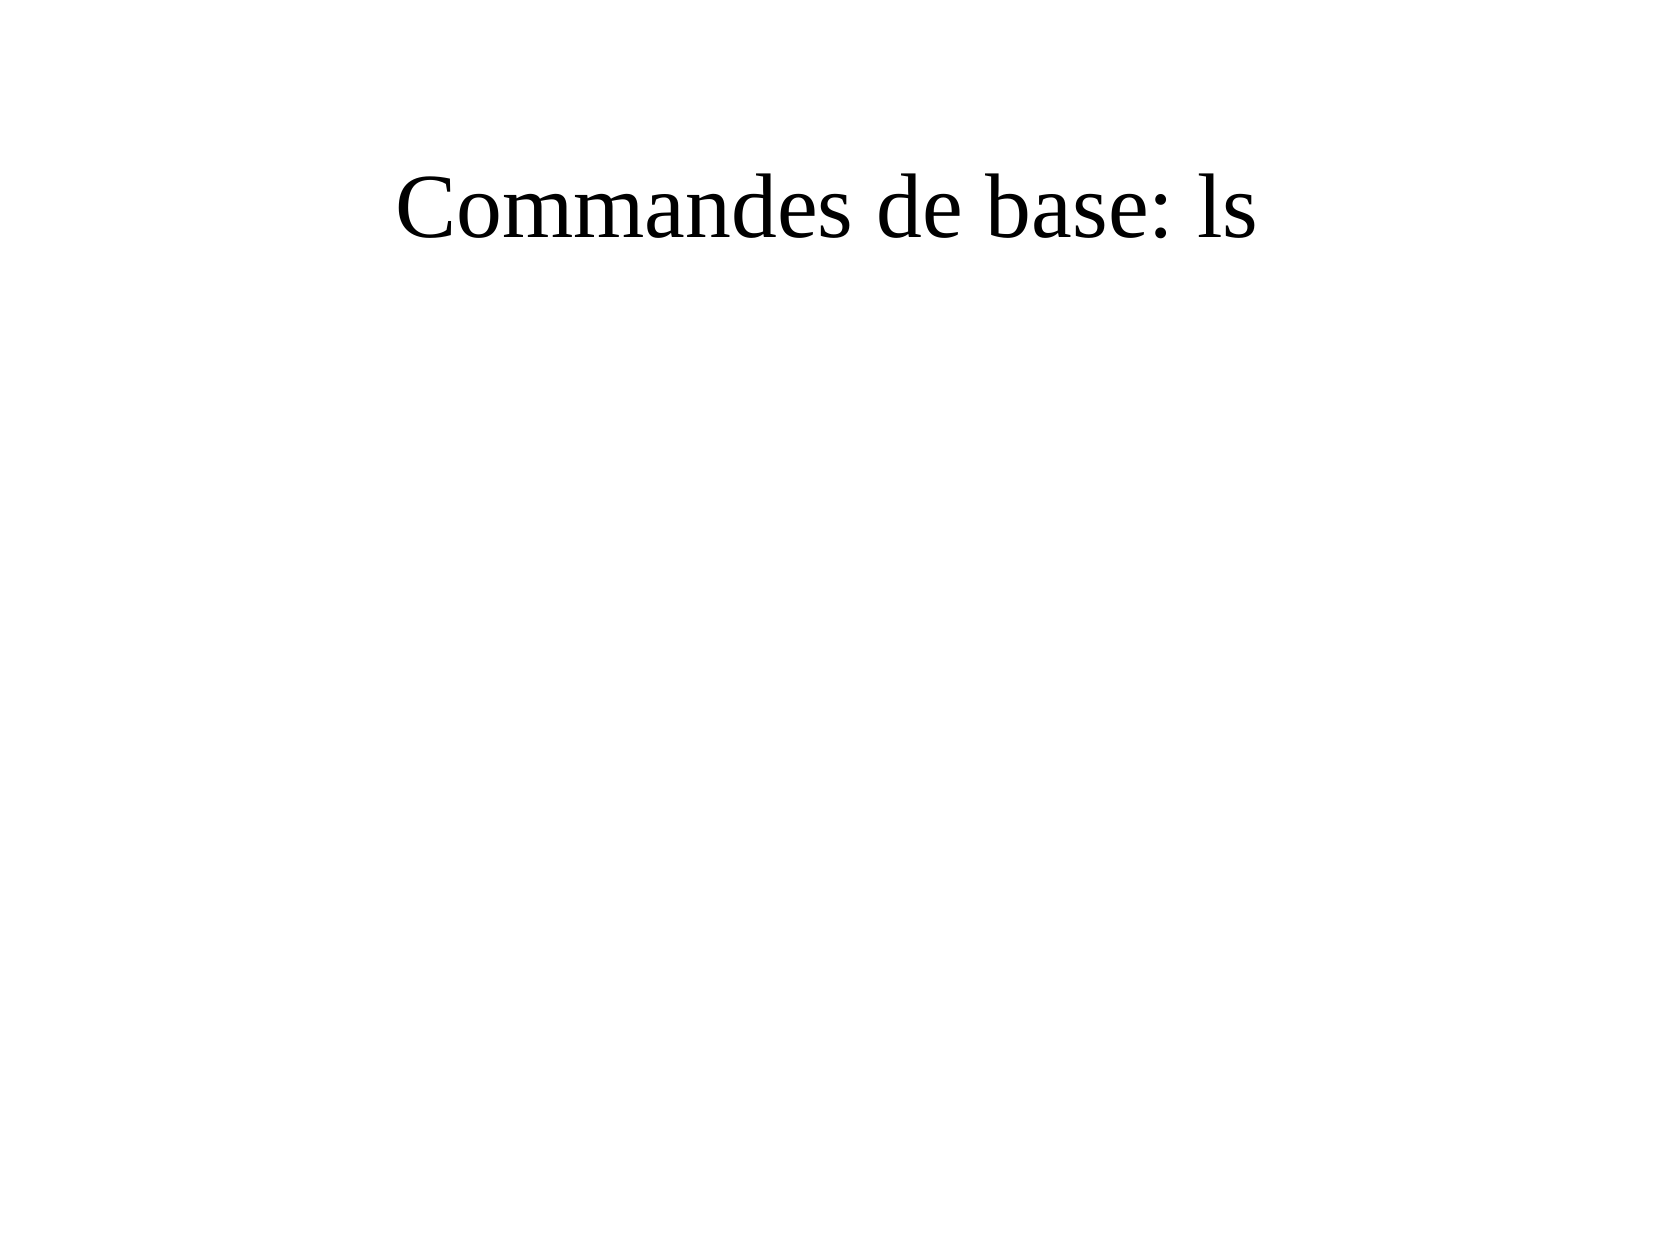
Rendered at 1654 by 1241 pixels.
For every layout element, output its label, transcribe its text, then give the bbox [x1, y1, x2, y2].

title Commandes de base: ls [121, 102, 1534, 311]
